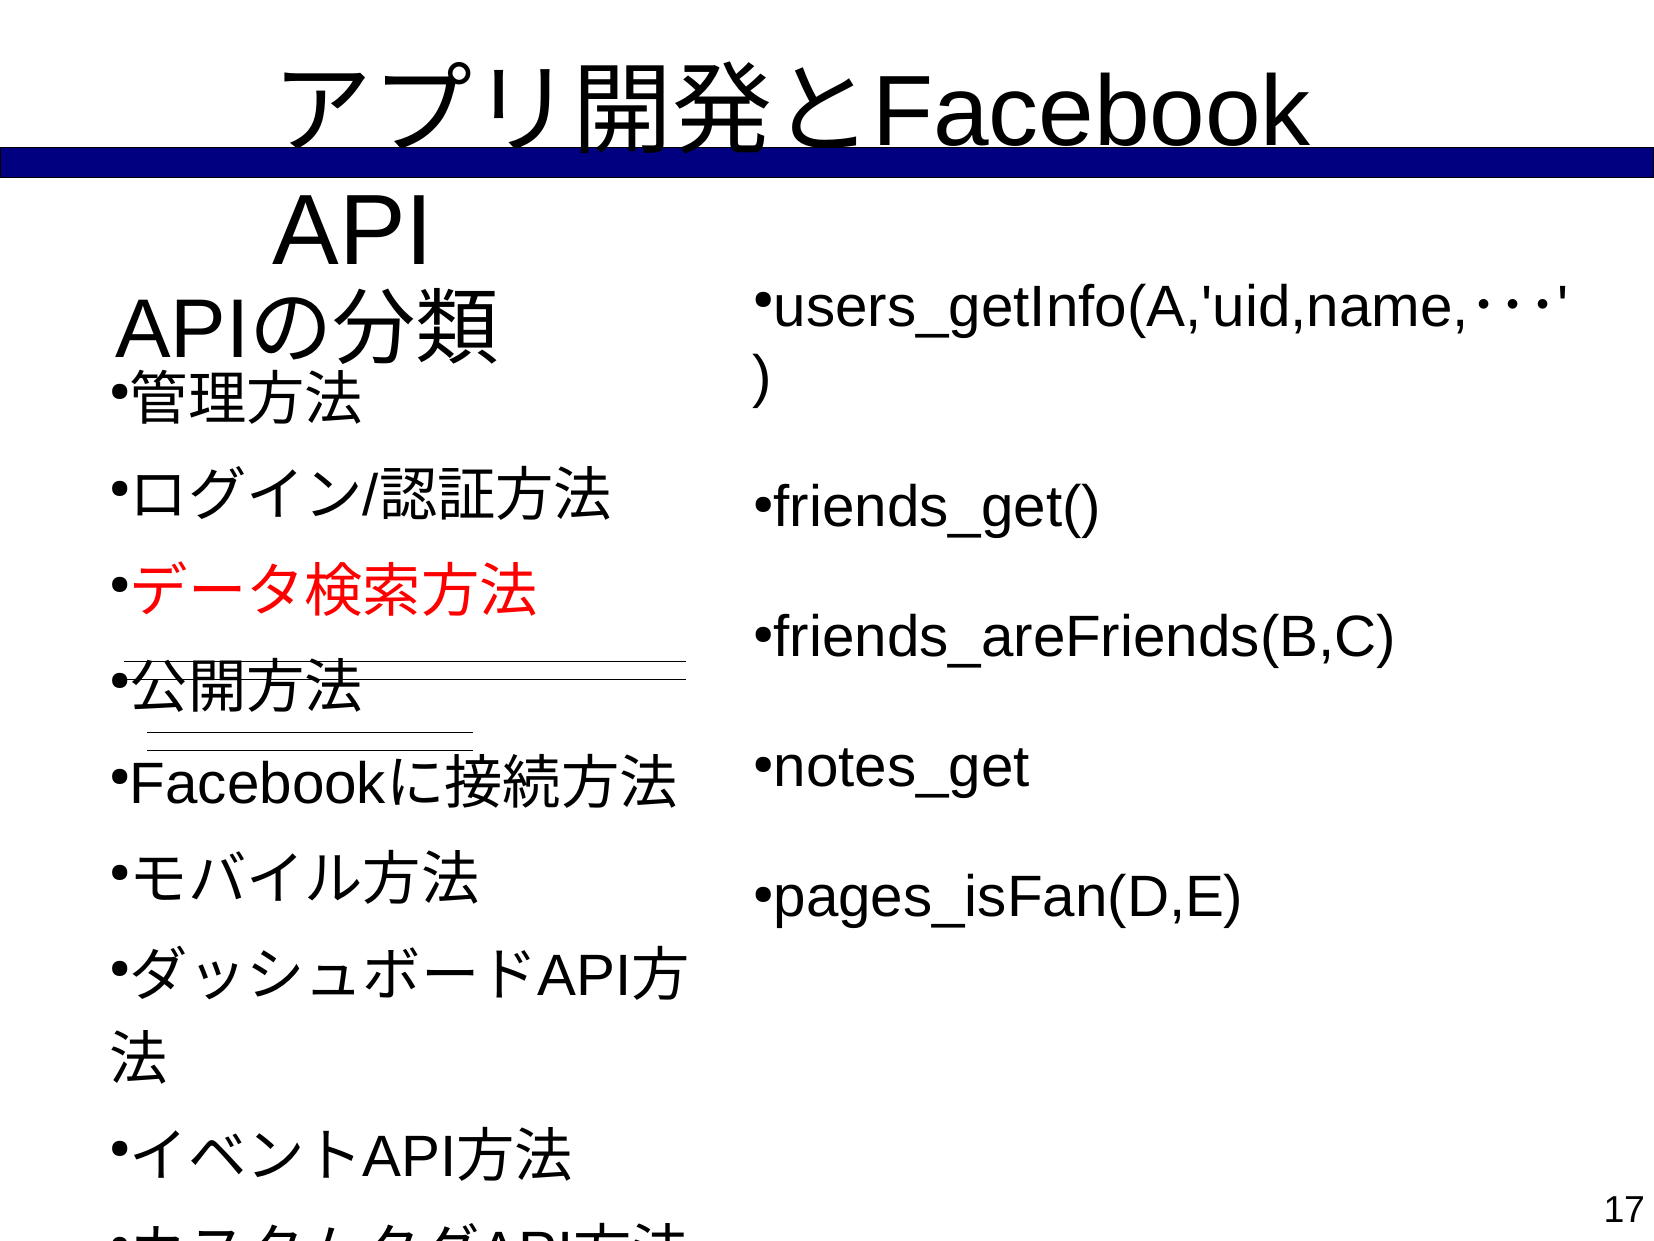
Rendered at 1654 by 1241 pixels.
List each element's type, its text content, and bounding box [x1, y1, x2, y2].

text_box 管理方法 ログイン/認証方法 データ検索方法 公開方法 Facebookに接続方法 モバイル方法 ダッシュボードAPI方法 イベントAPI方法 カスタムタグAPI方法 広告方法 [94, 344, 751, 1081]
text_box 17 [1588, 1181, 1654, 1239]
text_box users_getInfo(A,'uid,name,･･･') friends_get() friends_areFriends(B,C) notes_get pages_isFan(D,E) [738, 251, 1595, 850]
text_box [0, 147, 1654, 178]
text_box APIの分類 [100, 253, 515, 362]
text_box アプリ開発とFacebook API [257, 22, 1439, 149]
